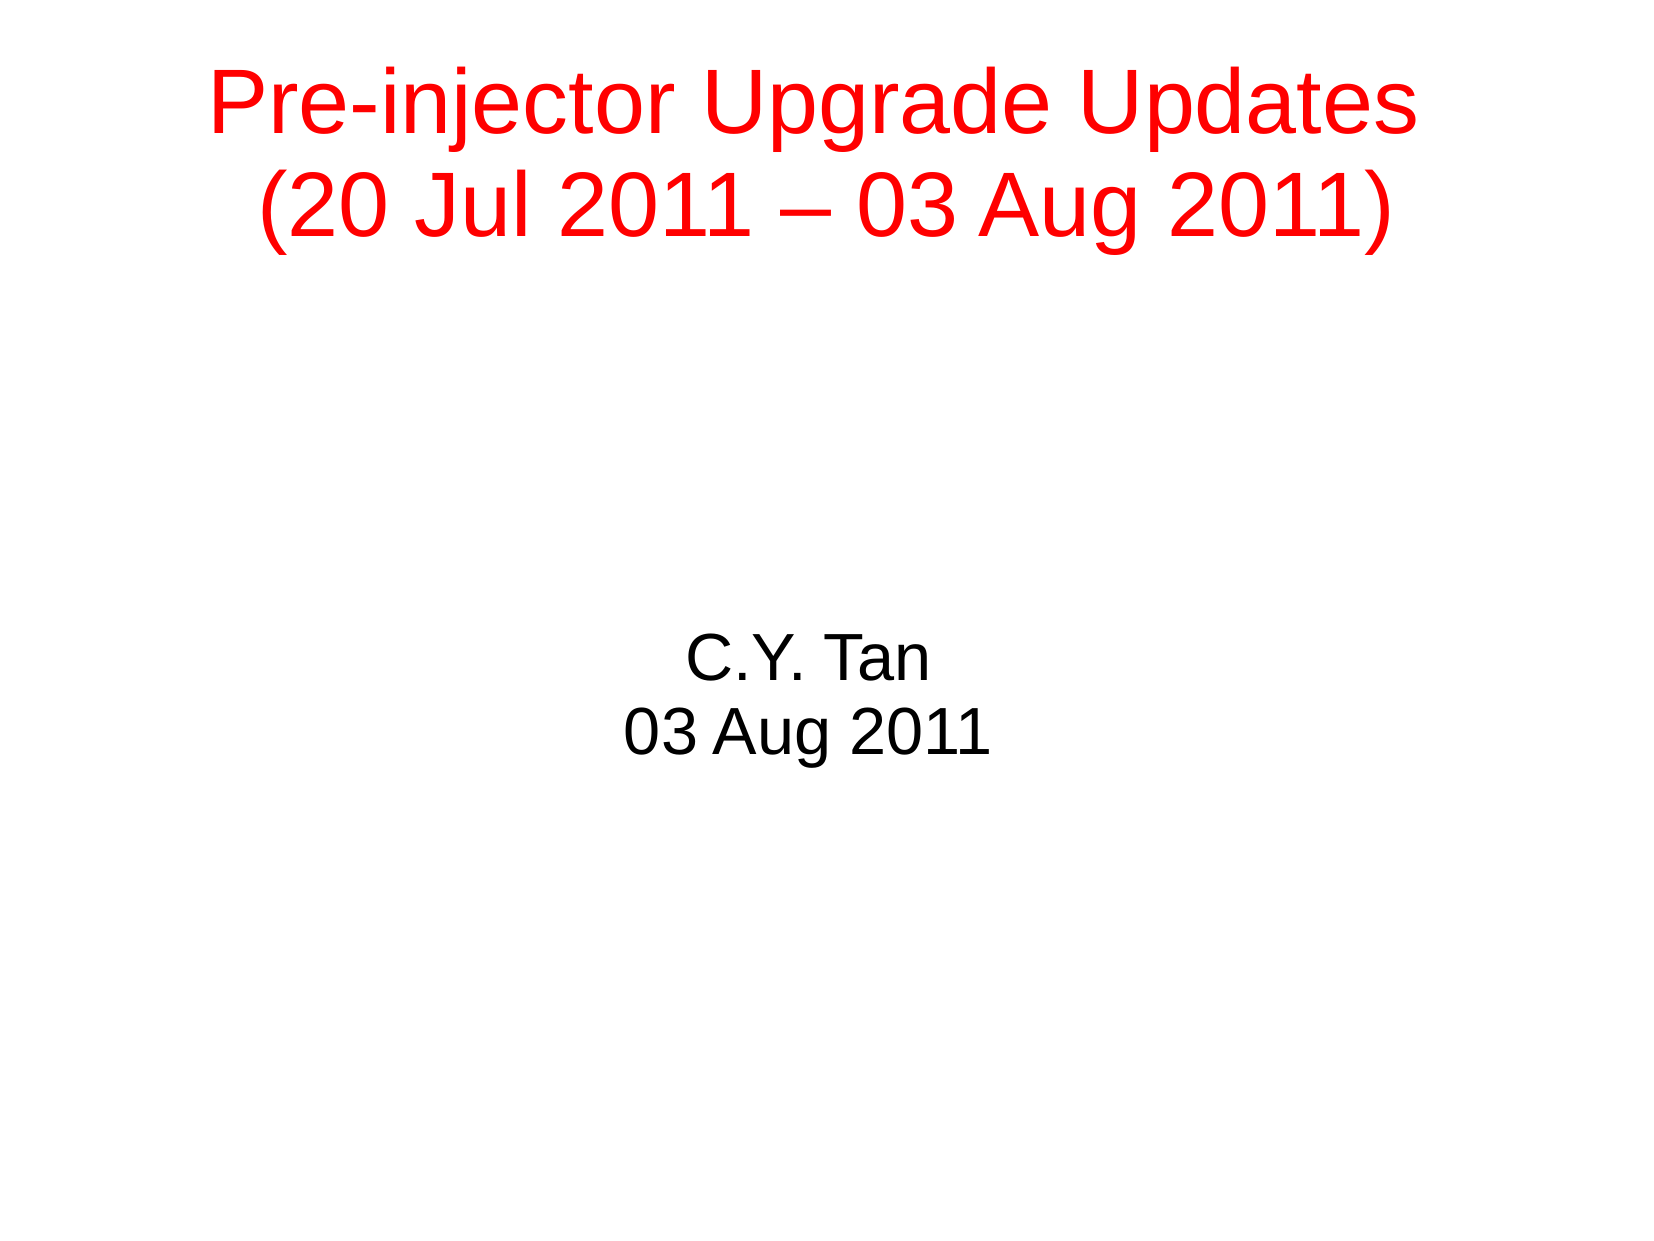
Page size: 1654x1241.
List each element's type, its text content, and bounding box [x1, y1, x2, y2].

subtitle C.Y. Tan 03 Aug 2011 [64, 292, 1553, 1097]
title Pre-injector Upgrade Updates (20 Jul 2011 – 03 Aug 2011) [82, 50, 1571, 256]
